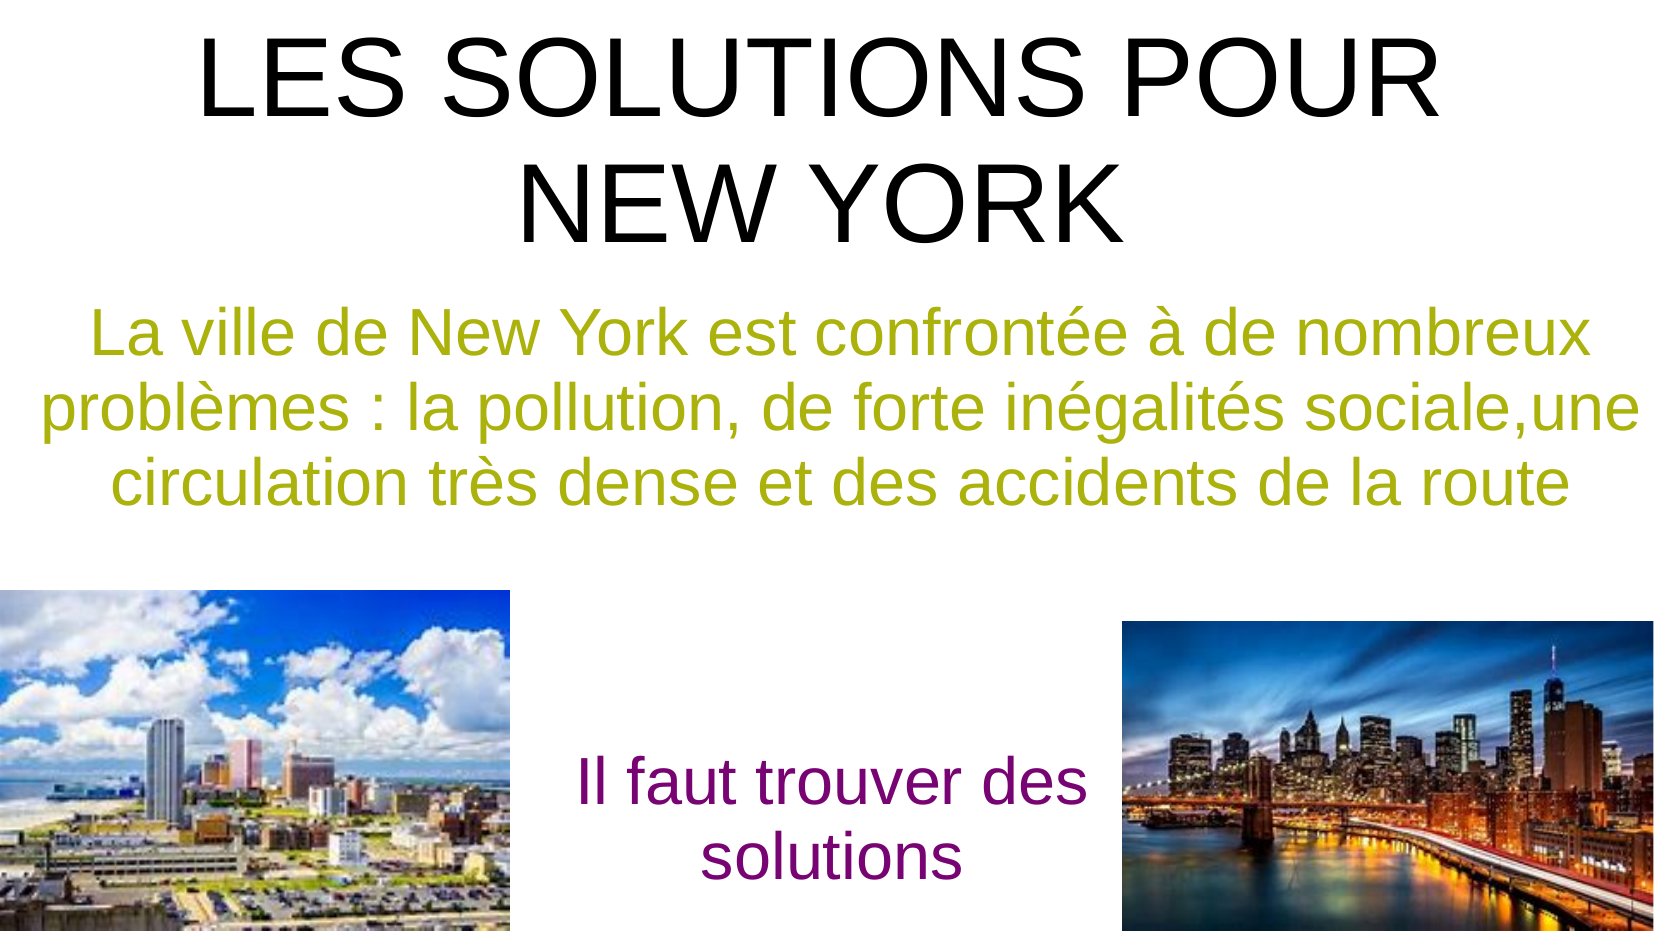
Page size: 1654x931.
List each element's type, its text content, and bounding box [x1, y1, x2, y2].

picture [1122, 621, 1654, 931]
picture [0, 590, 510, 931]
subtitle La ville de New York est confrontée à de nombreux problèmes : la pollution, de forte inégalités sociale,une circulation très dense et des accidents de la route Il faut trouver des solutions [29, 295, 1654, 894]
title LES SOLUTIONS POUR NEW YORK [76, 14, 1565, 266]
